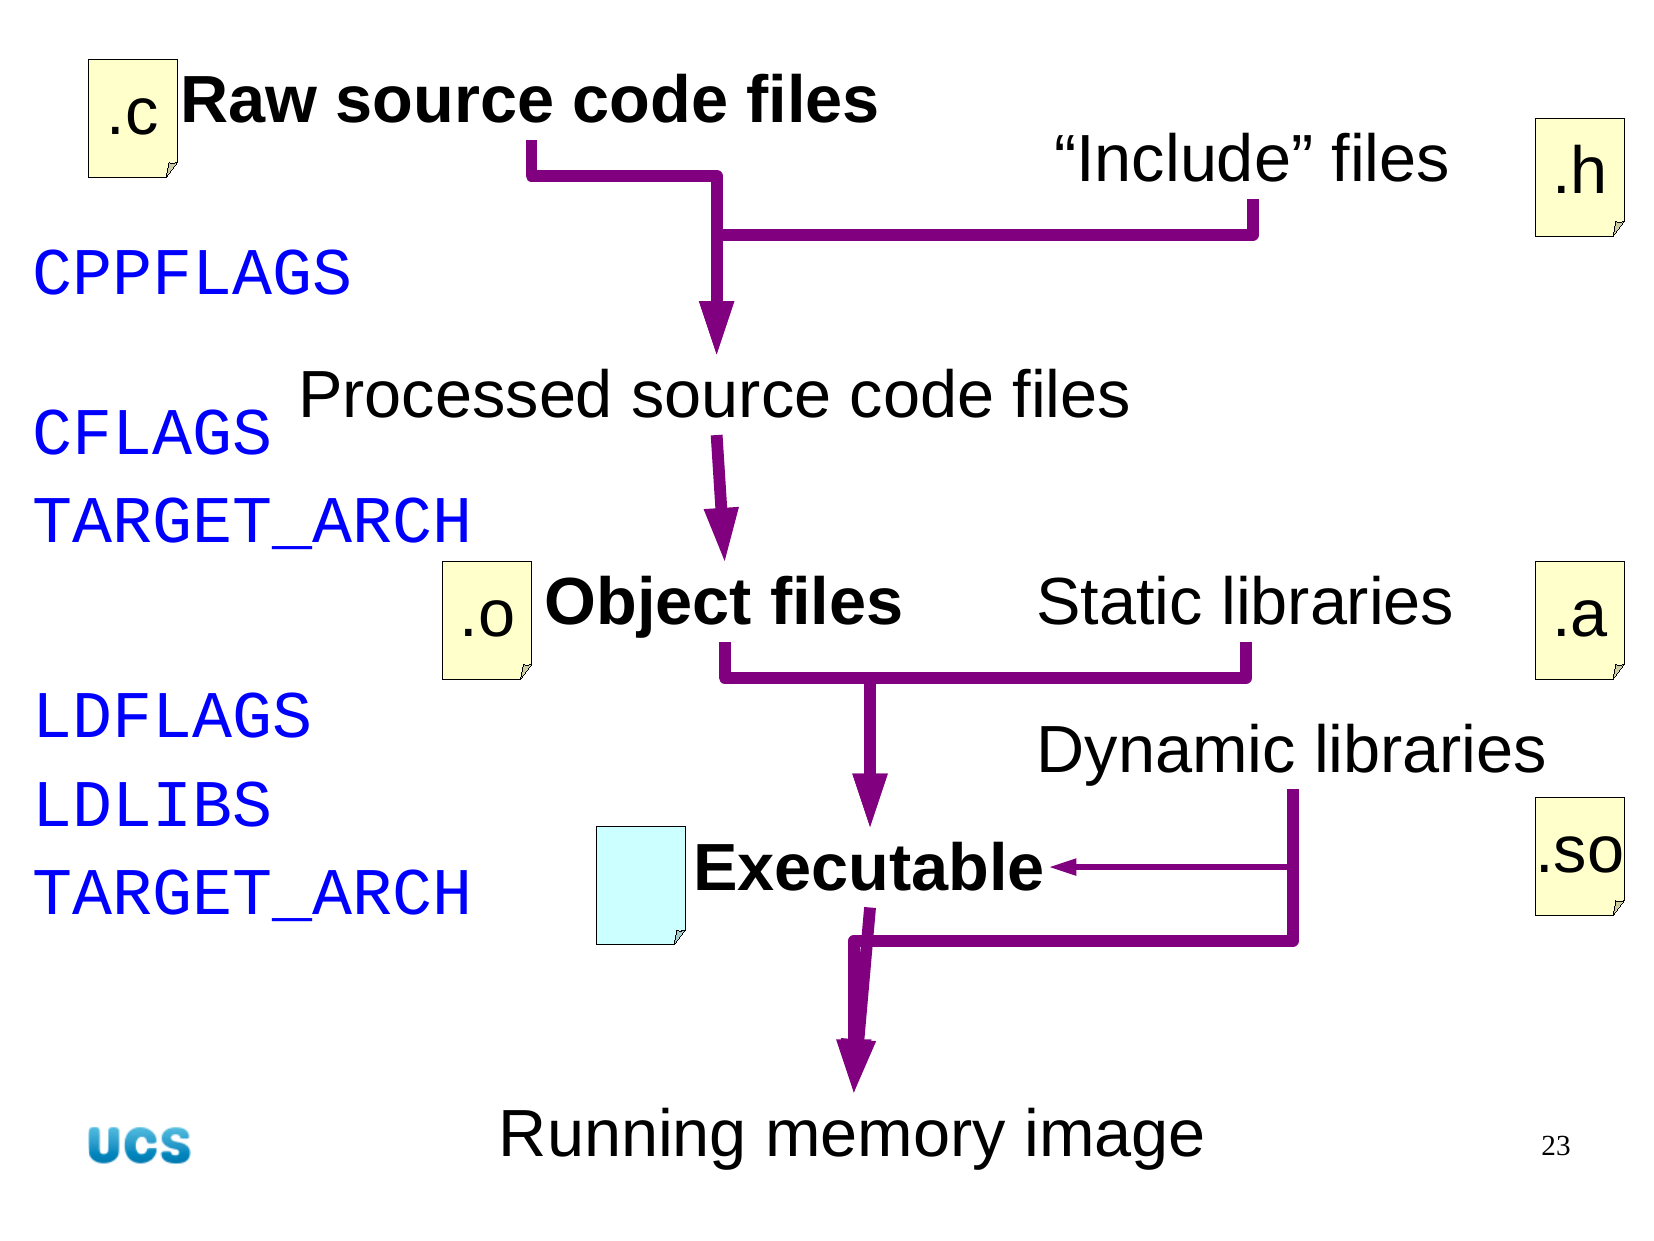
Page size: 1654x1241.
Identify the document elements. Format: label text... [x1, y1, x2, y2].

text_box LDFLAGS [29, 679, 316, 761]
text_box Dynamic libraries [1033, 708, 1552, 790]
text_box .a [1535, 561, 1625, 680]
text_box TARGET_ARCH [29, 484, 476, 566]
text_box Processed source code files [295, 354, 1139, 436]
text_box .so [1535, 797, 1625, 916]
text_box Raw source code files [178, 59, 886, 140]
text_box CPPFLAGS [29, 236, 356, 318]
text_box .o [442, 561, 532, 680]
text_box .h [1535, 118, 1625, 237]
text_box Static libraries [1033, 561, 1460, 642]
text_box Object files [541, 561, 908, 642]
text_box CFLAGS [29, 395, 276, 478]
text_box “Include” files [1051, 118, 1455, 199]
picture [88, 1126, 191, 1165]
text_box [596, 826, 686, 945]
text_box Executable [690, 826, 1050, 908]
text_box .c [88, 59, 178, 178]
text_box TARGET_ARCH [29, 856, 476, 938]
text_box Running memory image [496, 1092, 1212, 1174]
text_box LDLIBS [29, 767, 276, 850]
